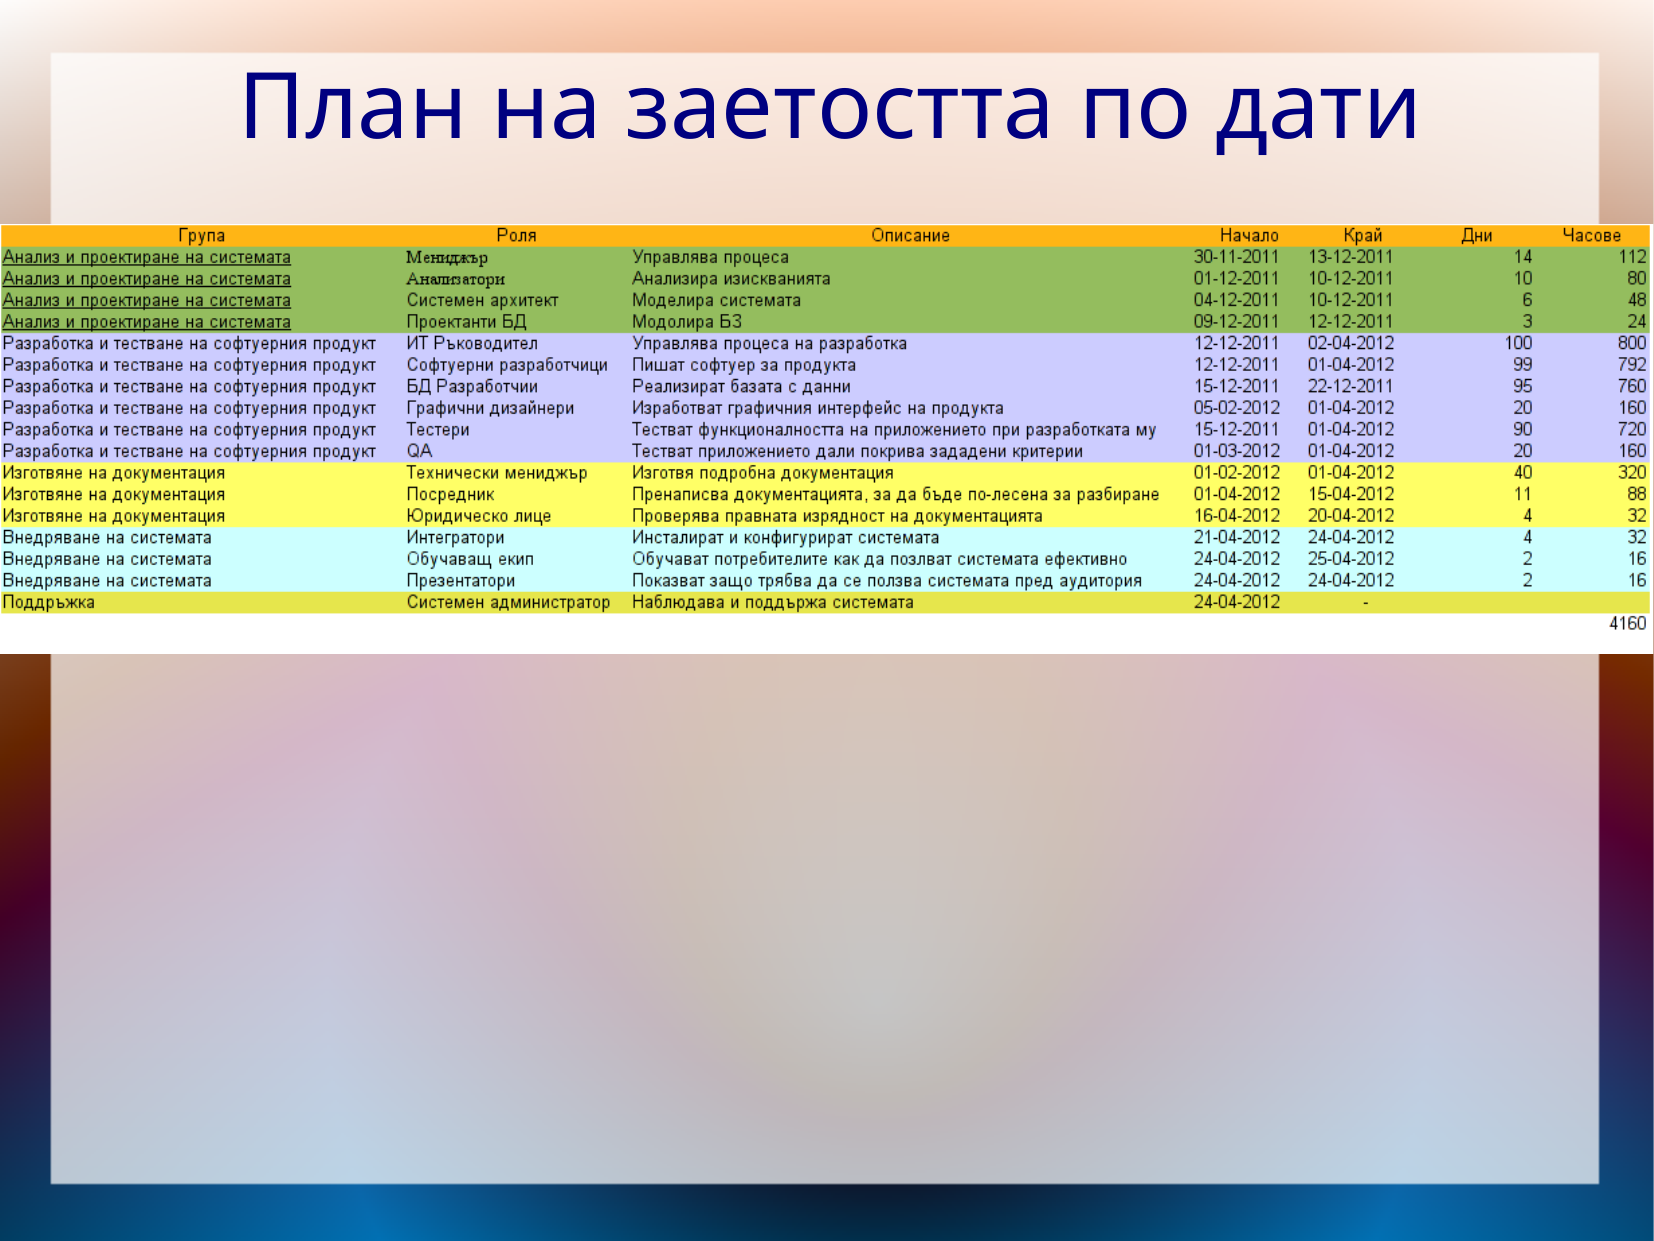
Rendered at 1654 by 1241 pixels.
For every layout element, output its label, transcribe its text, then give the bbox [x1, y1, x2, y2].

title План на заетостта по дати [86, 38, 1576, 167]
picture [0, 0, 1654, 1241]
